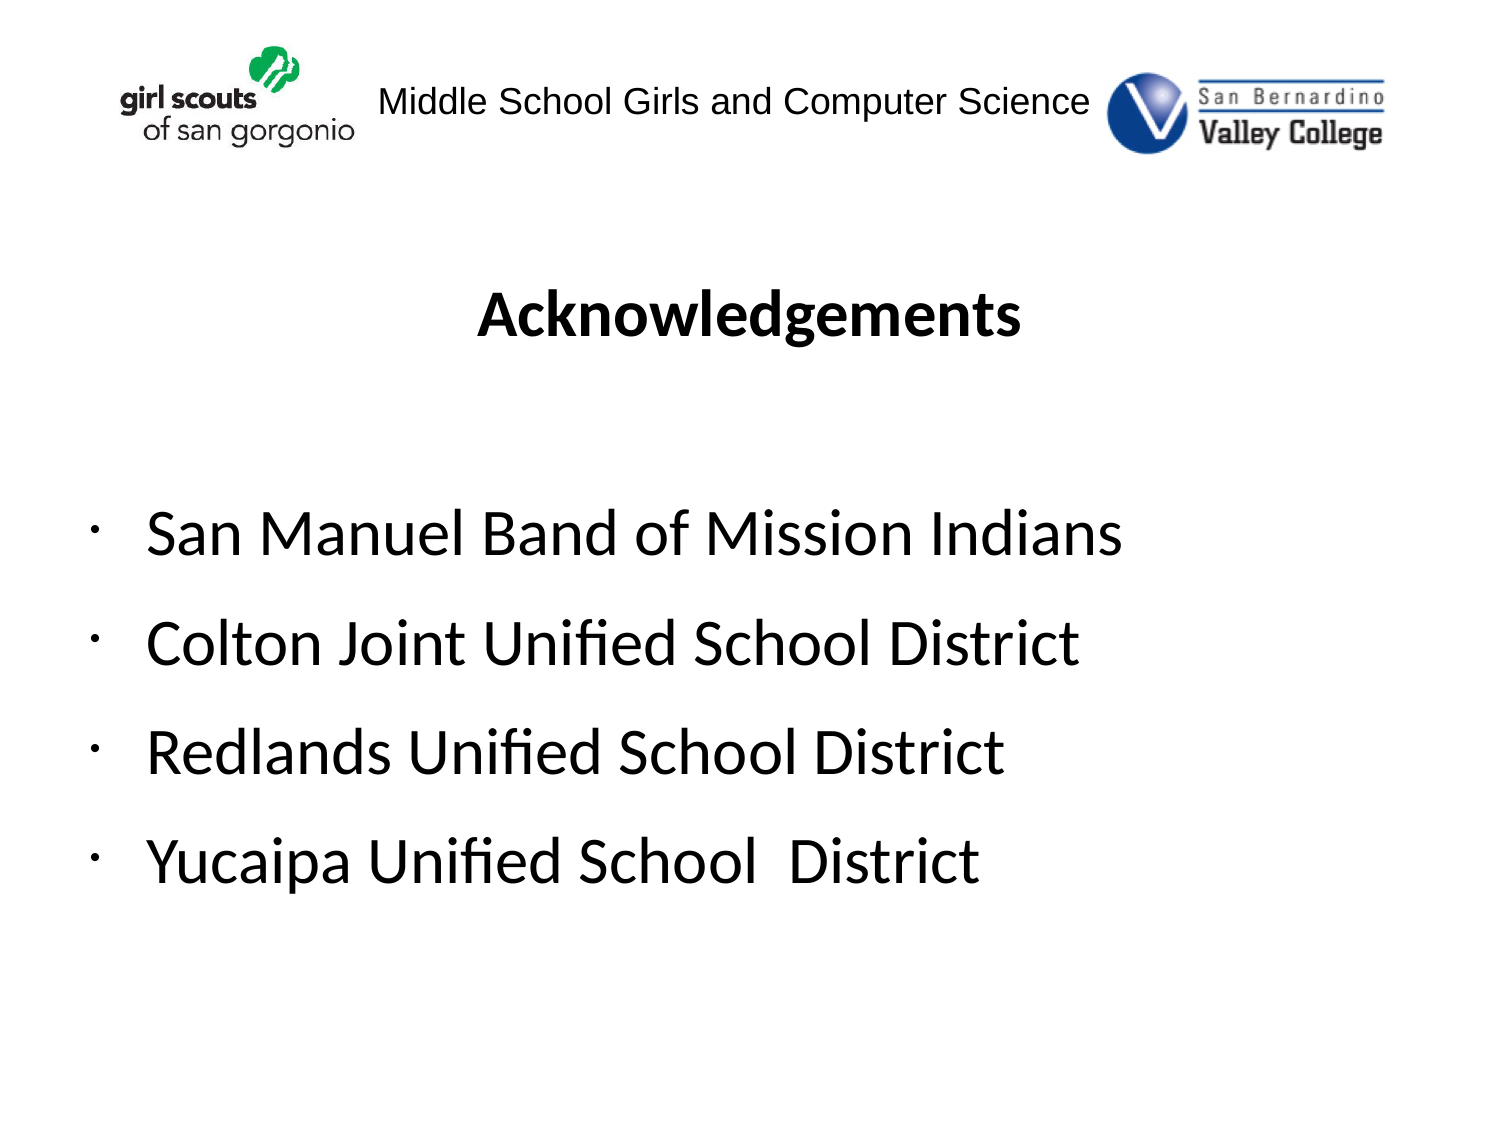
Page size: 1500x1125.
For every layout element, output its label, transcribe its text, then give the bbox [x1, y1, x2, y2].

picture [1105, 67, 1388, 156]
picture [112, 44, 376, 156]
list Acknowledgements San Manuel Band of Mission Indians Colton Joint Unified School District Redlands Unified School District Yucaipa Unified School District [75, 262, 1425, 1005]
